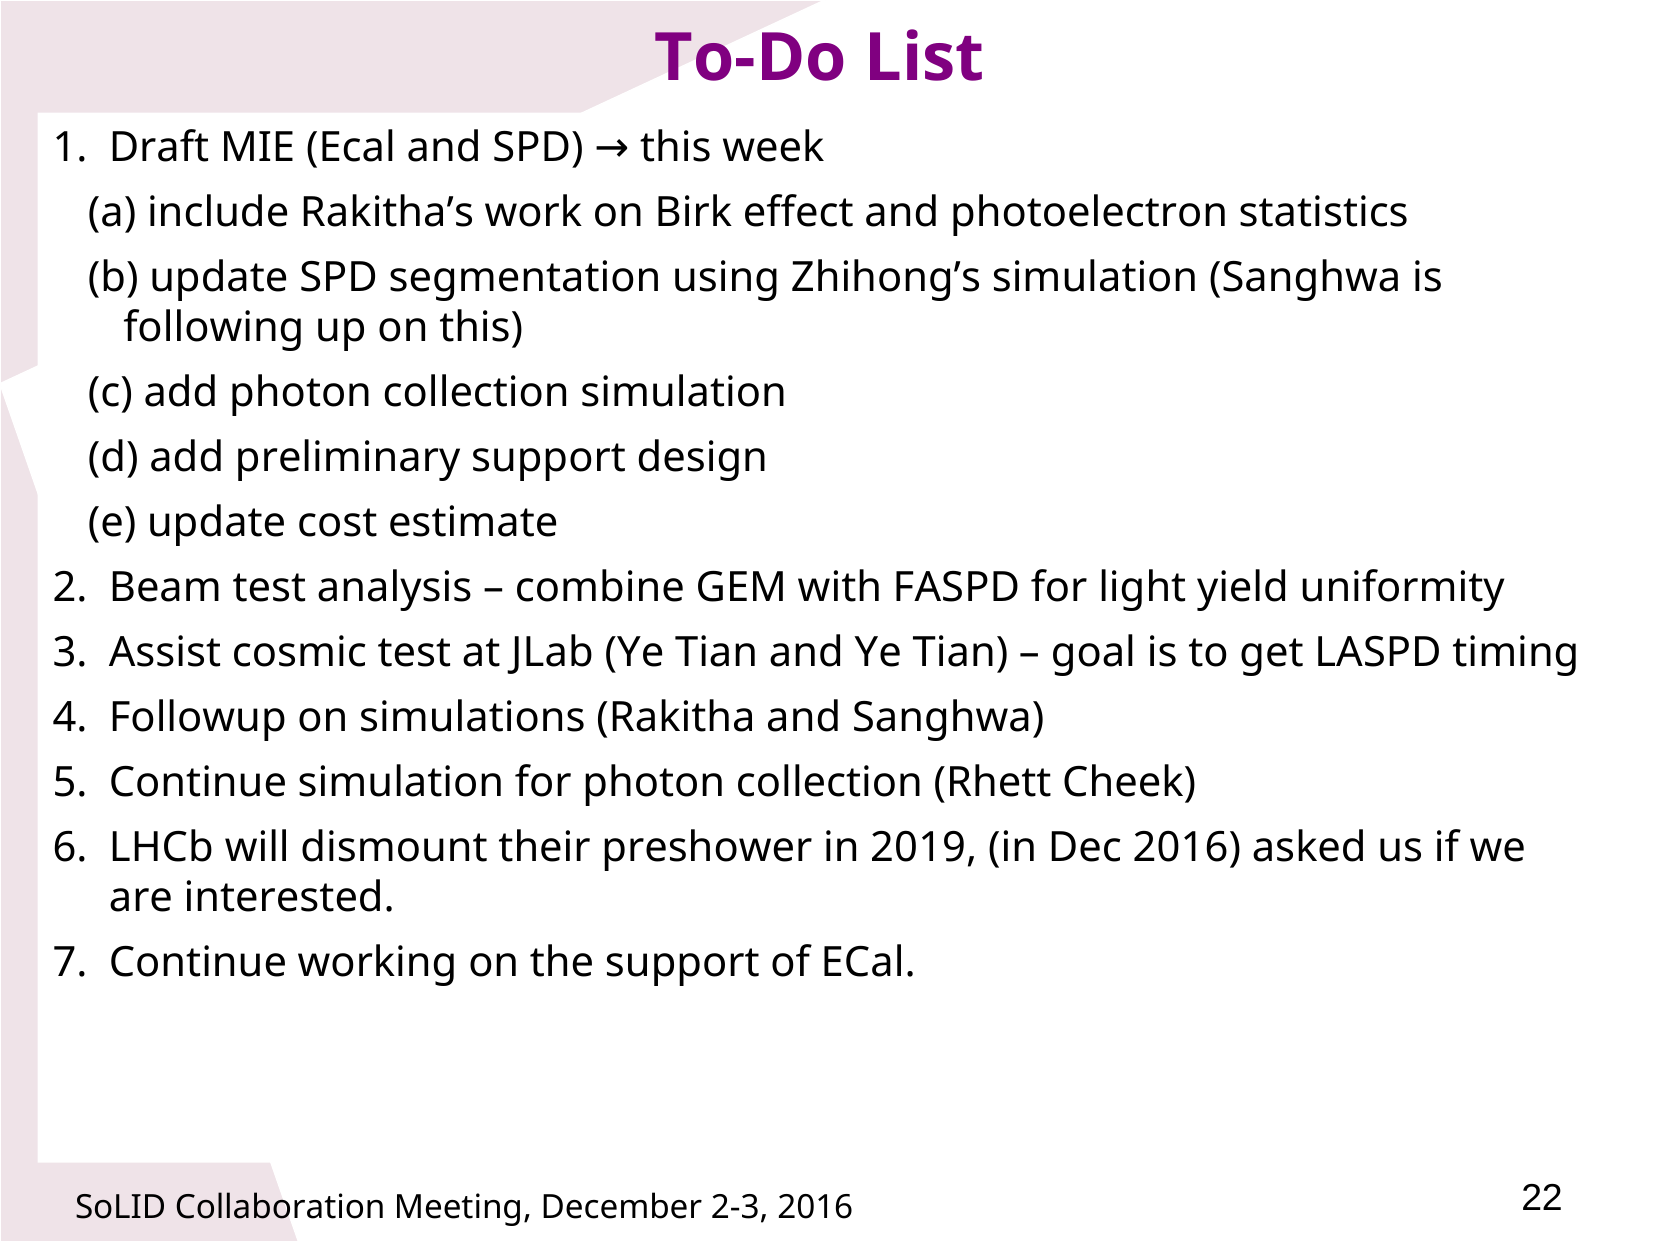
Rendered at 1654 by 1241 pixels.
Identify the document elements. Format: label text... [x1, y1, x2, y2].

text_box Draft MIE (Ecal and SPD) → this week include Rakitha’s work on Birk effect and photoelectron statistics update SPD segmentation using Zhihong’s simulation (Sanghwa is following up on this) add photon collection simulation add preliminary support design update cost estimate Beam test analysis – combine GEM with FASPD for light yield uniformity Assist cosmic test at JLab (Ye Tian and Ye Tian) – goal is to get LASPD timing Followup on simulations (Rakitha and Sanghwa) Continue simulation for photon collection (Rhett Cheek) LHCb will dismount their preshower in 2019, (in Dec 2016) asked us if we are interested. Continue working on the support of ECal. [37, 112, 1613, 1163]
title To-Do List [68, 13, 1571, 112]
